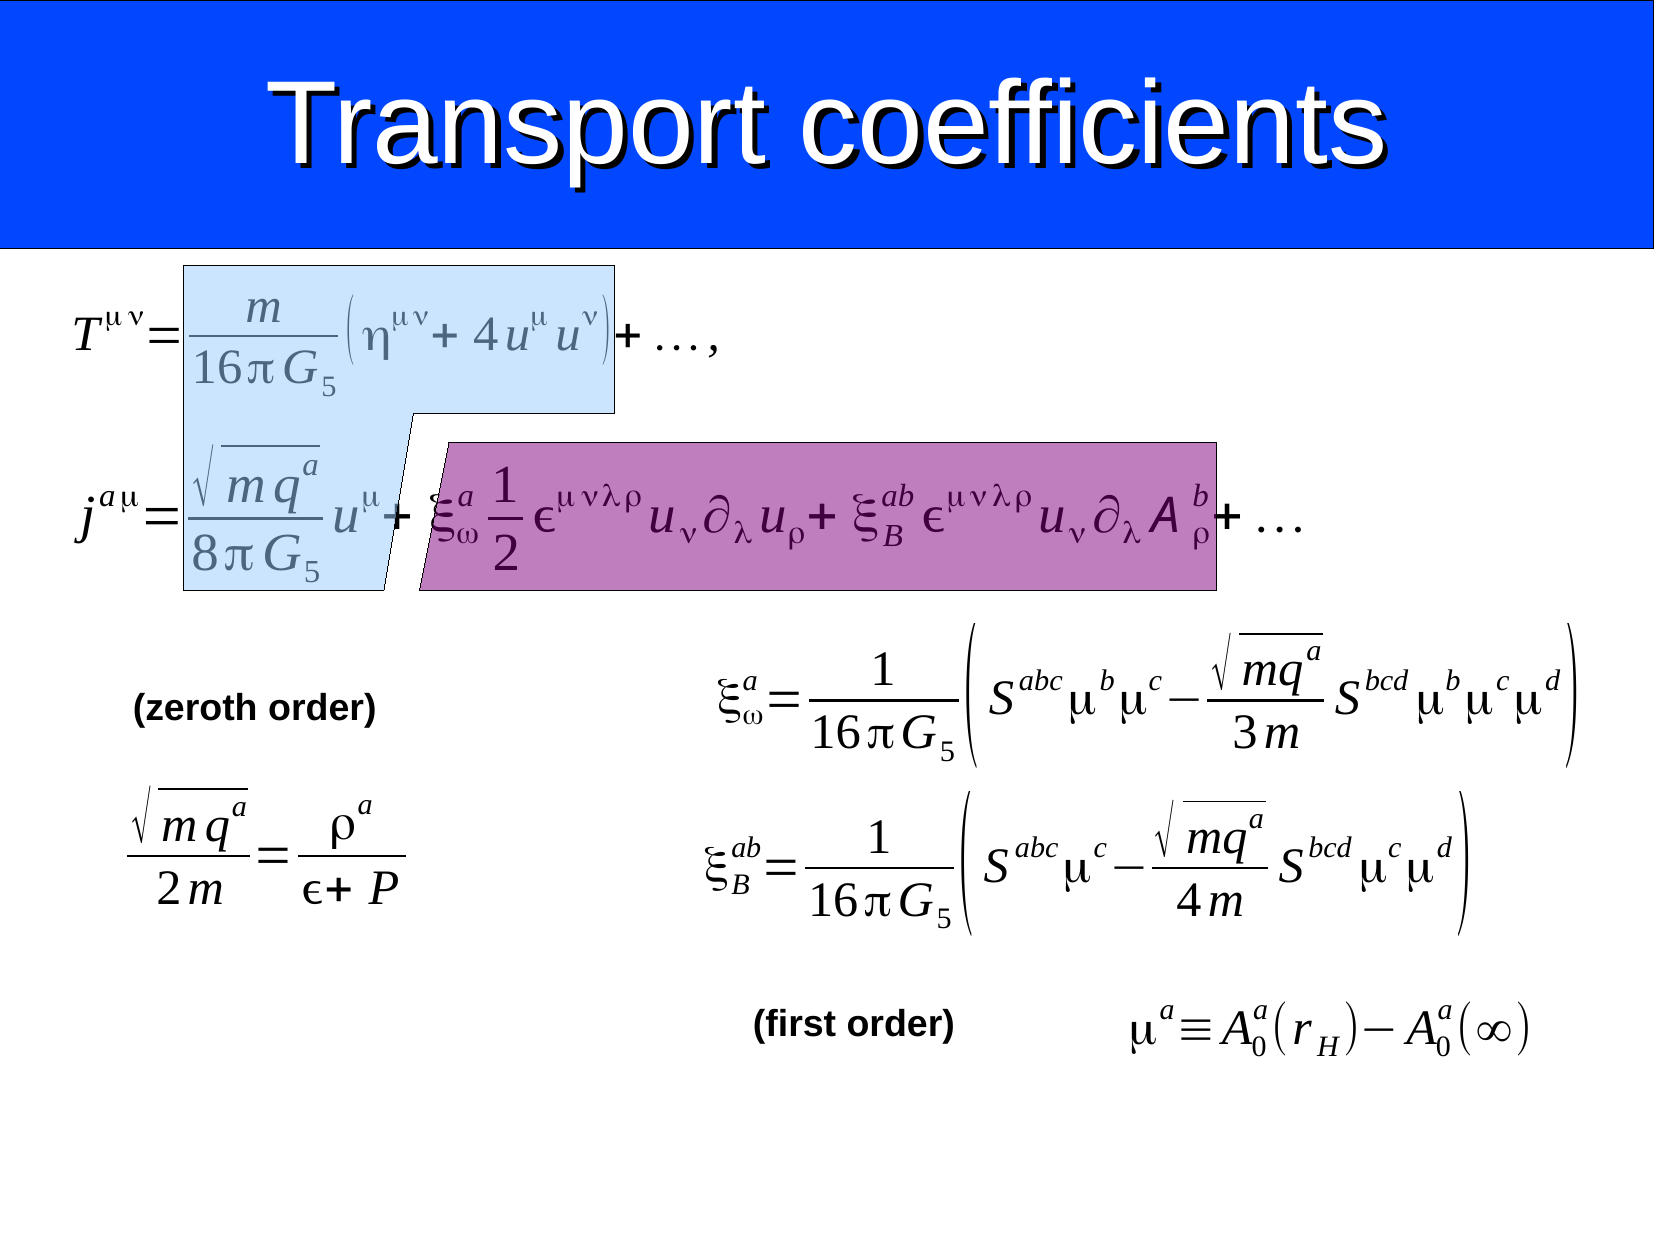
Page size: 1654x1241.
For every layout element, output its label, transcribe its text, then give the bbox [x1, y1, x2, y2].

chart [615, 277, 727, 403]
chart [709, 623, 1595, 768]
chart [384, 441, 1313, 591]
text_box [0, 0, 1654, 249]
chart [65, 277, 183, 403]
text_box (zeroth order) [118, 679, 392, 738]
chart [1122, 993, 1538, 1063]
text_box (first order) [738, 995, 970, 1054]
text_box [183, 265, 615, 591]
chart [696, 791, 1487, 936]
text_box [419, 442, 1217, 591]
title Transport coefficients [82, 12, 1571, 220]
chart [62, 441, 183, 591]
chart [118, 785, 414, 916]
